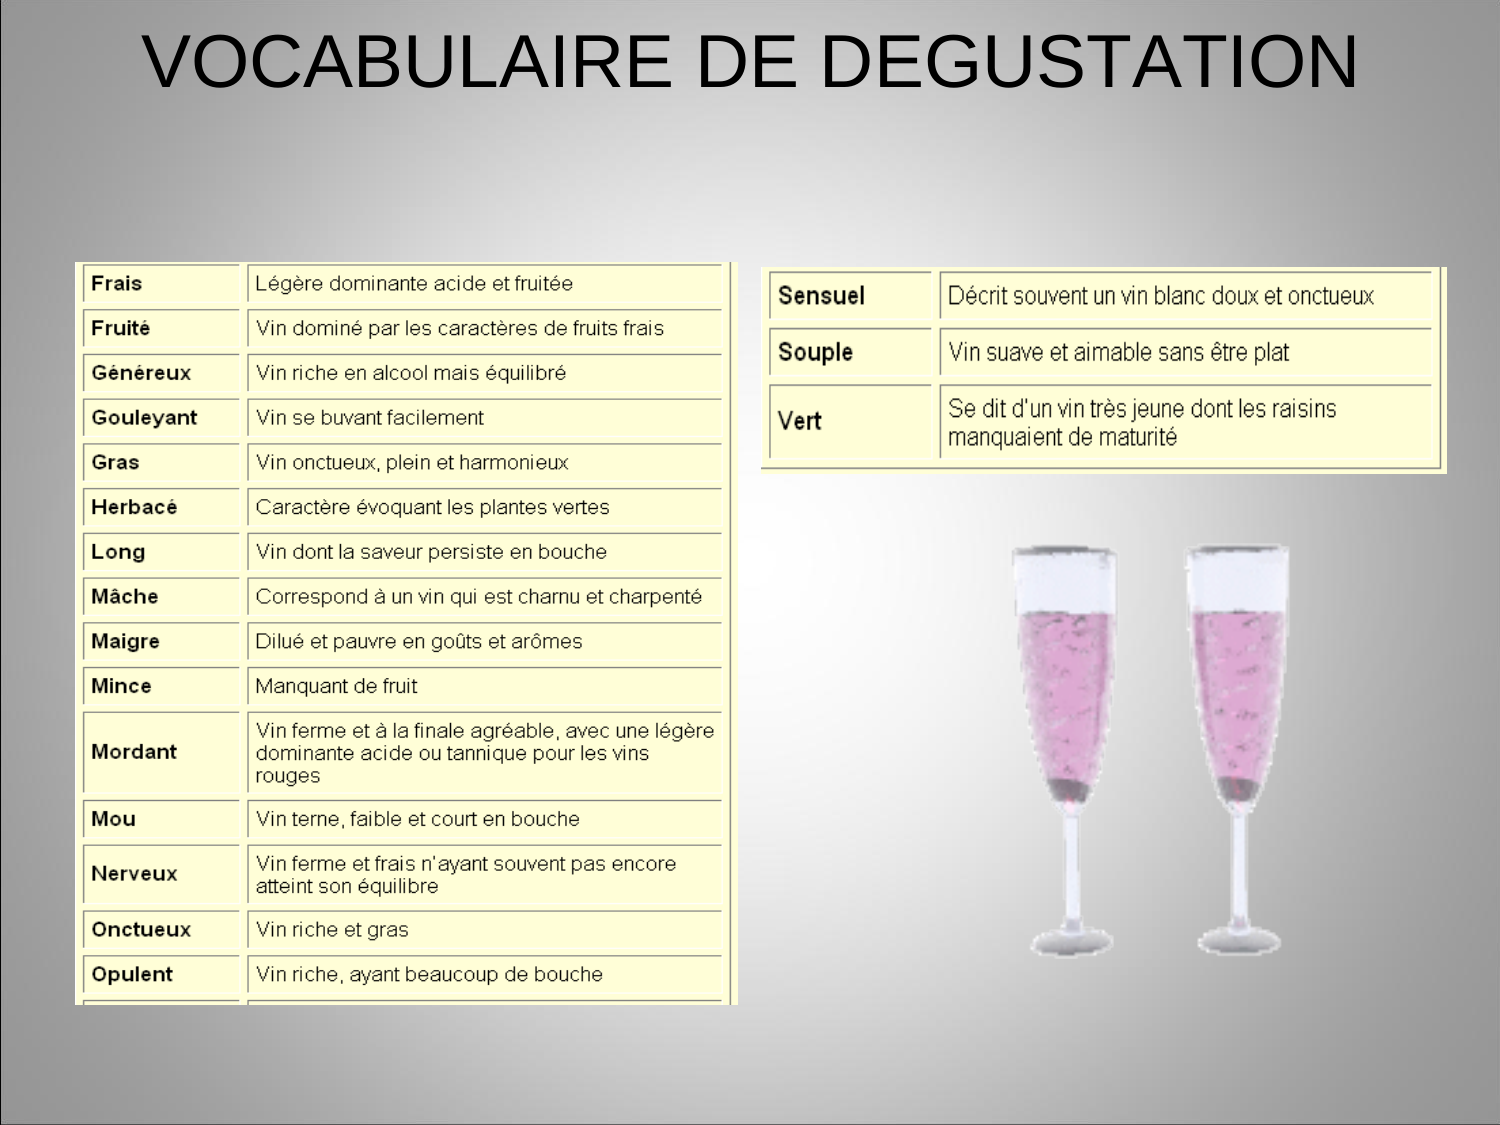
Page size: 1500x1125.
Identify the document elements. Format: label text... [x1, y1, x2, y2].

picture [0, 0, 1500, 1125]
text_box [75, 262, 738, 1006]
title VOCABULAIRE DE DEGUSTATION [76, 0, 1427, 116]
text_box [949, 503, 1372, 973]
